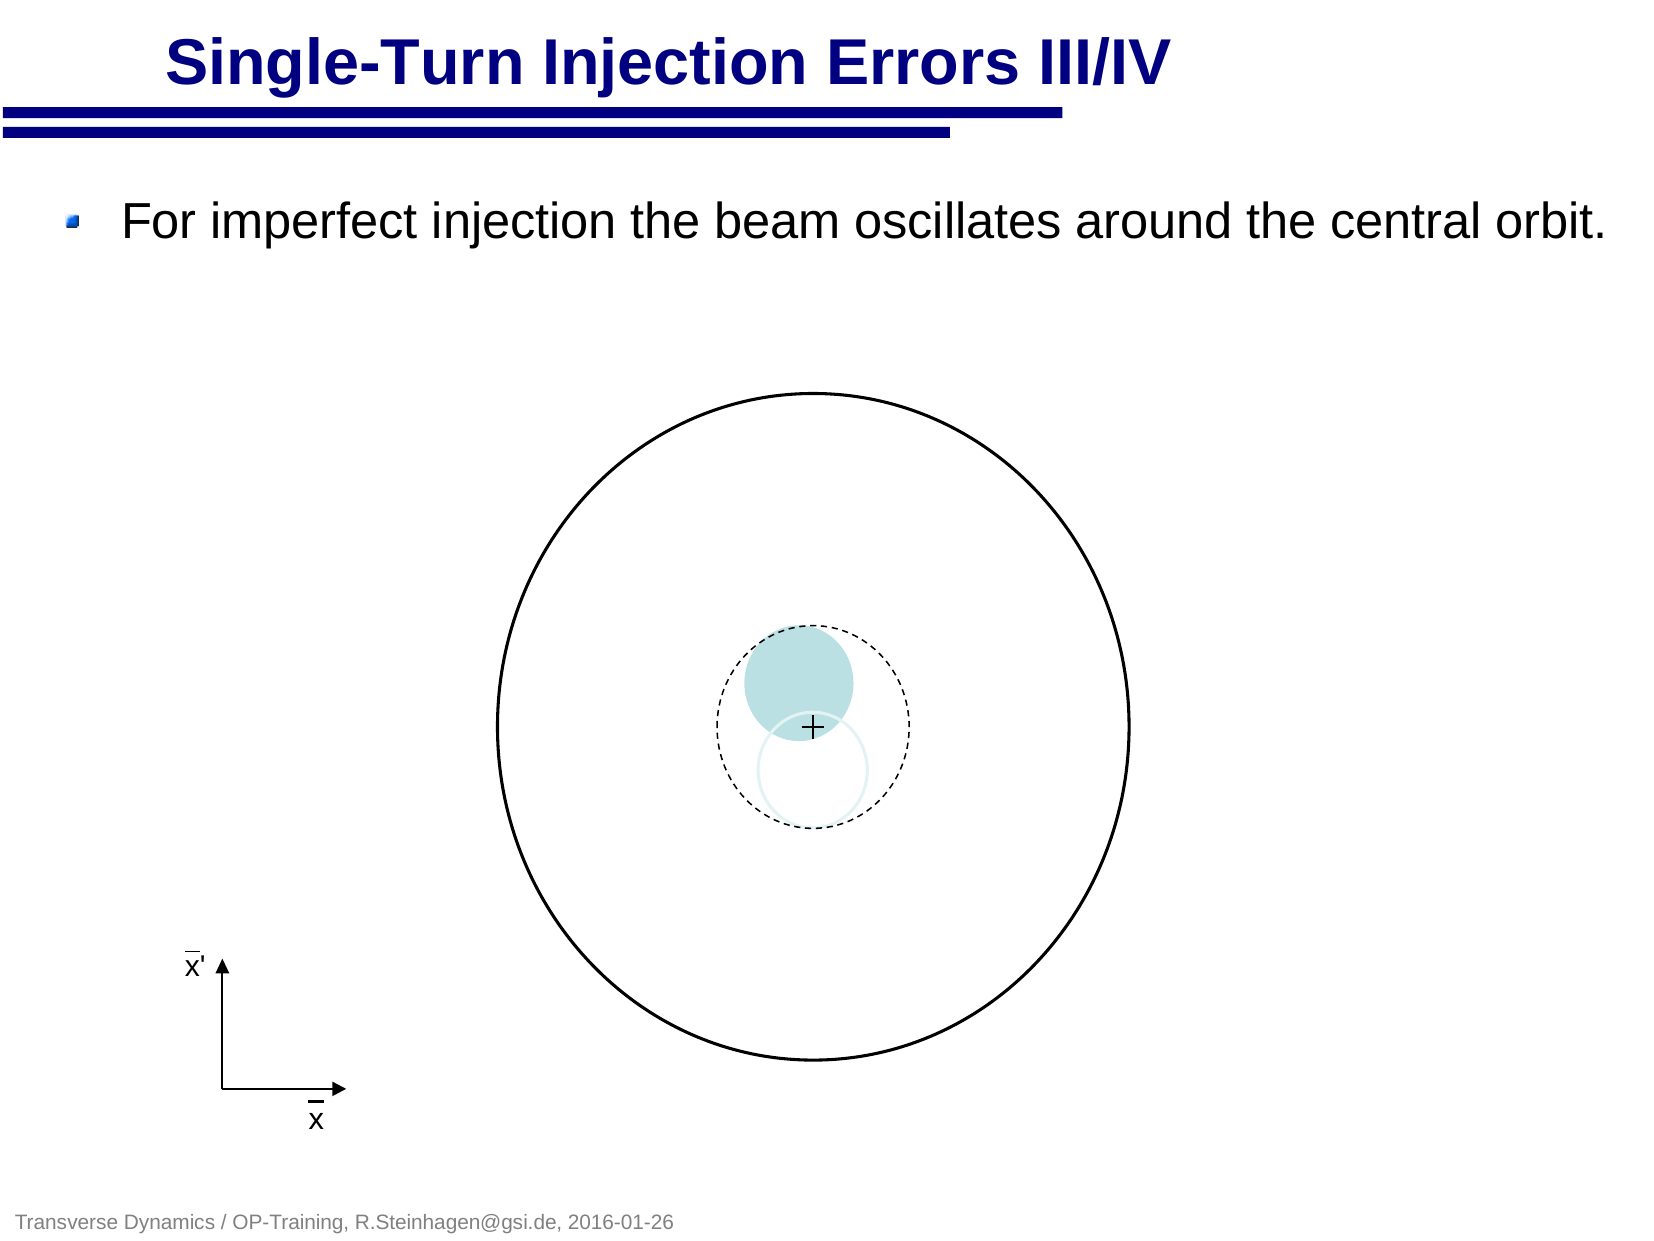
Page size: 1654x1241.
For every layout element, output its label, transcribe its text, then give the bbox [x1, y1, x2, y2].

list For imperfect injection the beam oscillates around the central orbit. [65, 192, 1628, 1205]
text_box x' [184, 949, 208, 991]
title Single-Turn Injection Errors III/IV [165, 0, 1323, 124]
text_box x [308, 1097, 332, 1138]
text_box [215, 958, 230, 974]
text_box [332, 1081, 347, 1097]
